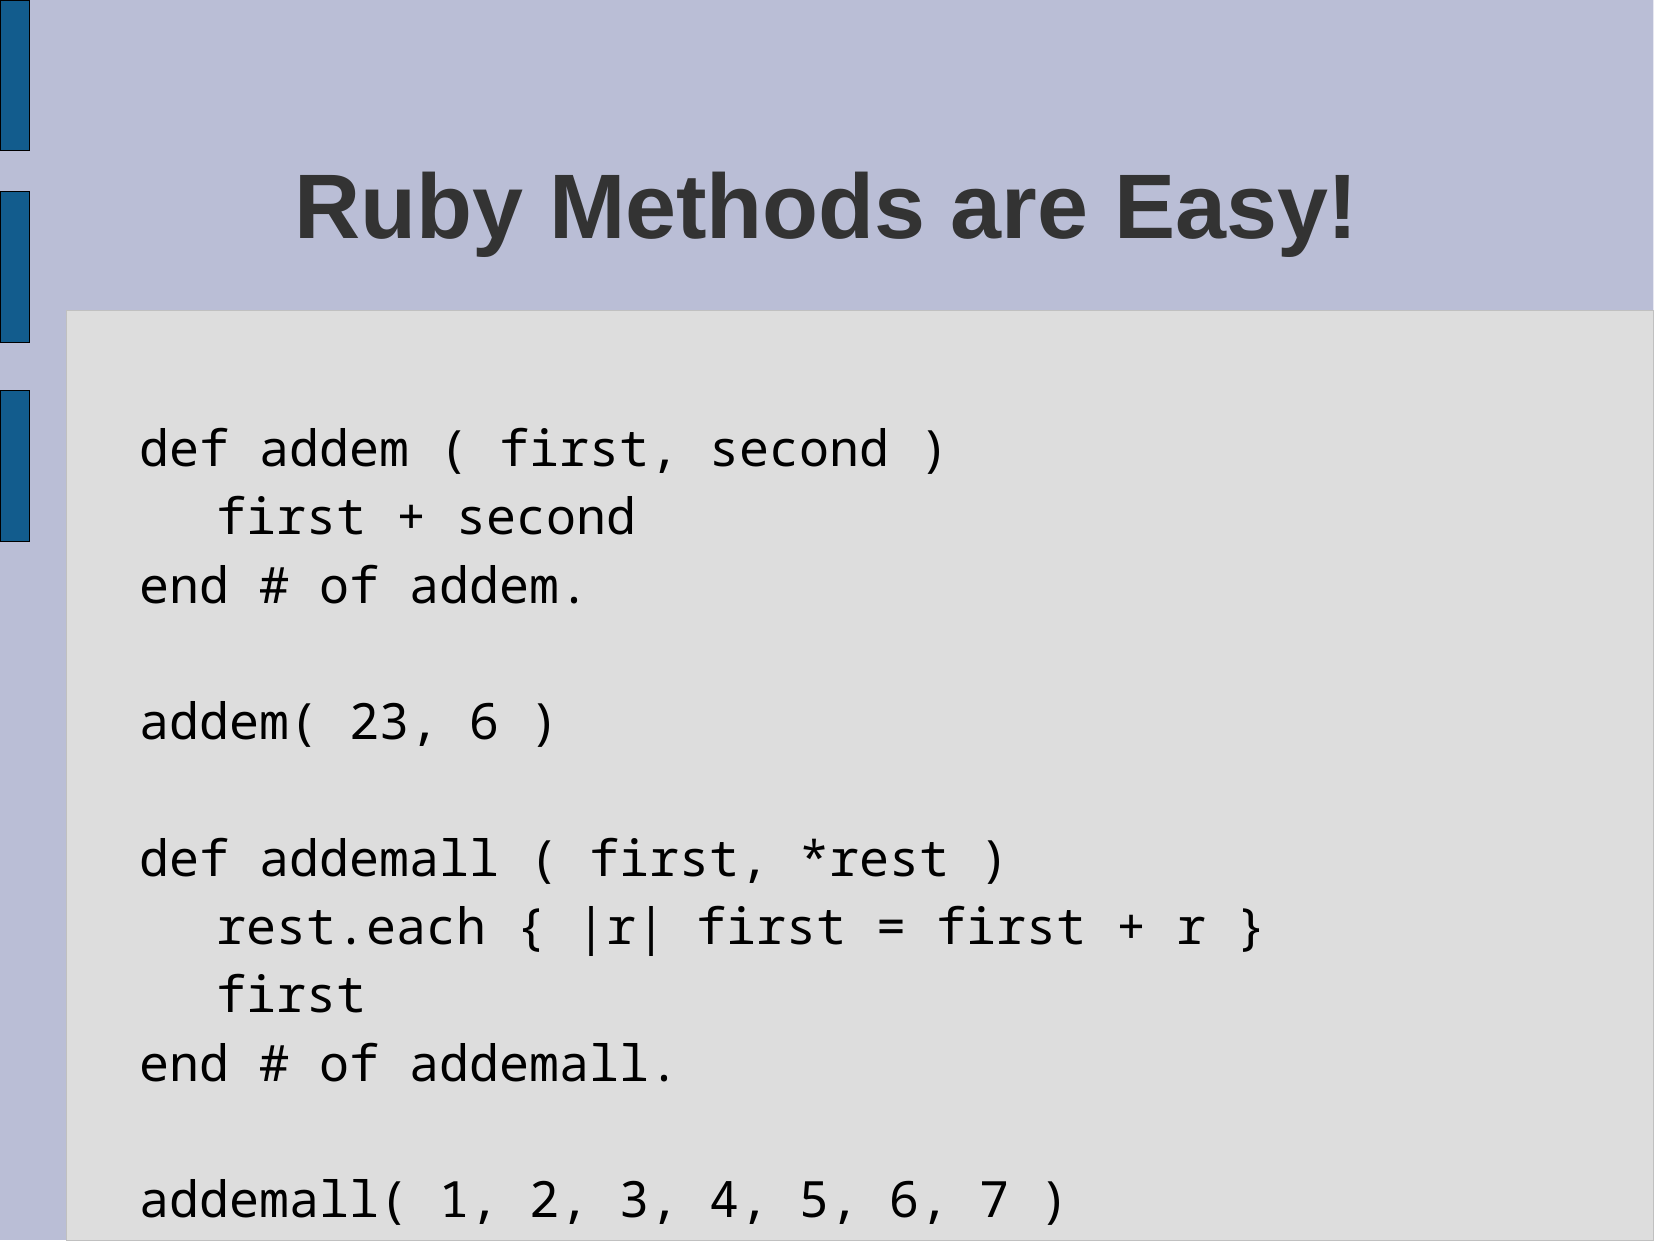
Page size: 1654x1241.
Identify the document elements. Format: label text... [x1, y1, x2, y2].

title Ruby Methods are Easy! [121, 102, 1534, 311]
list def addem ( first, second ) first + second end # of addem. addem( 23, 6 ) def addemall ( first, *rest ) rest.each { |r| first = first + r } first end # of addemall. addemall( 1, 2, 3, 4, 5, 6, 7 ) [121, 344, 1534, 1127]
